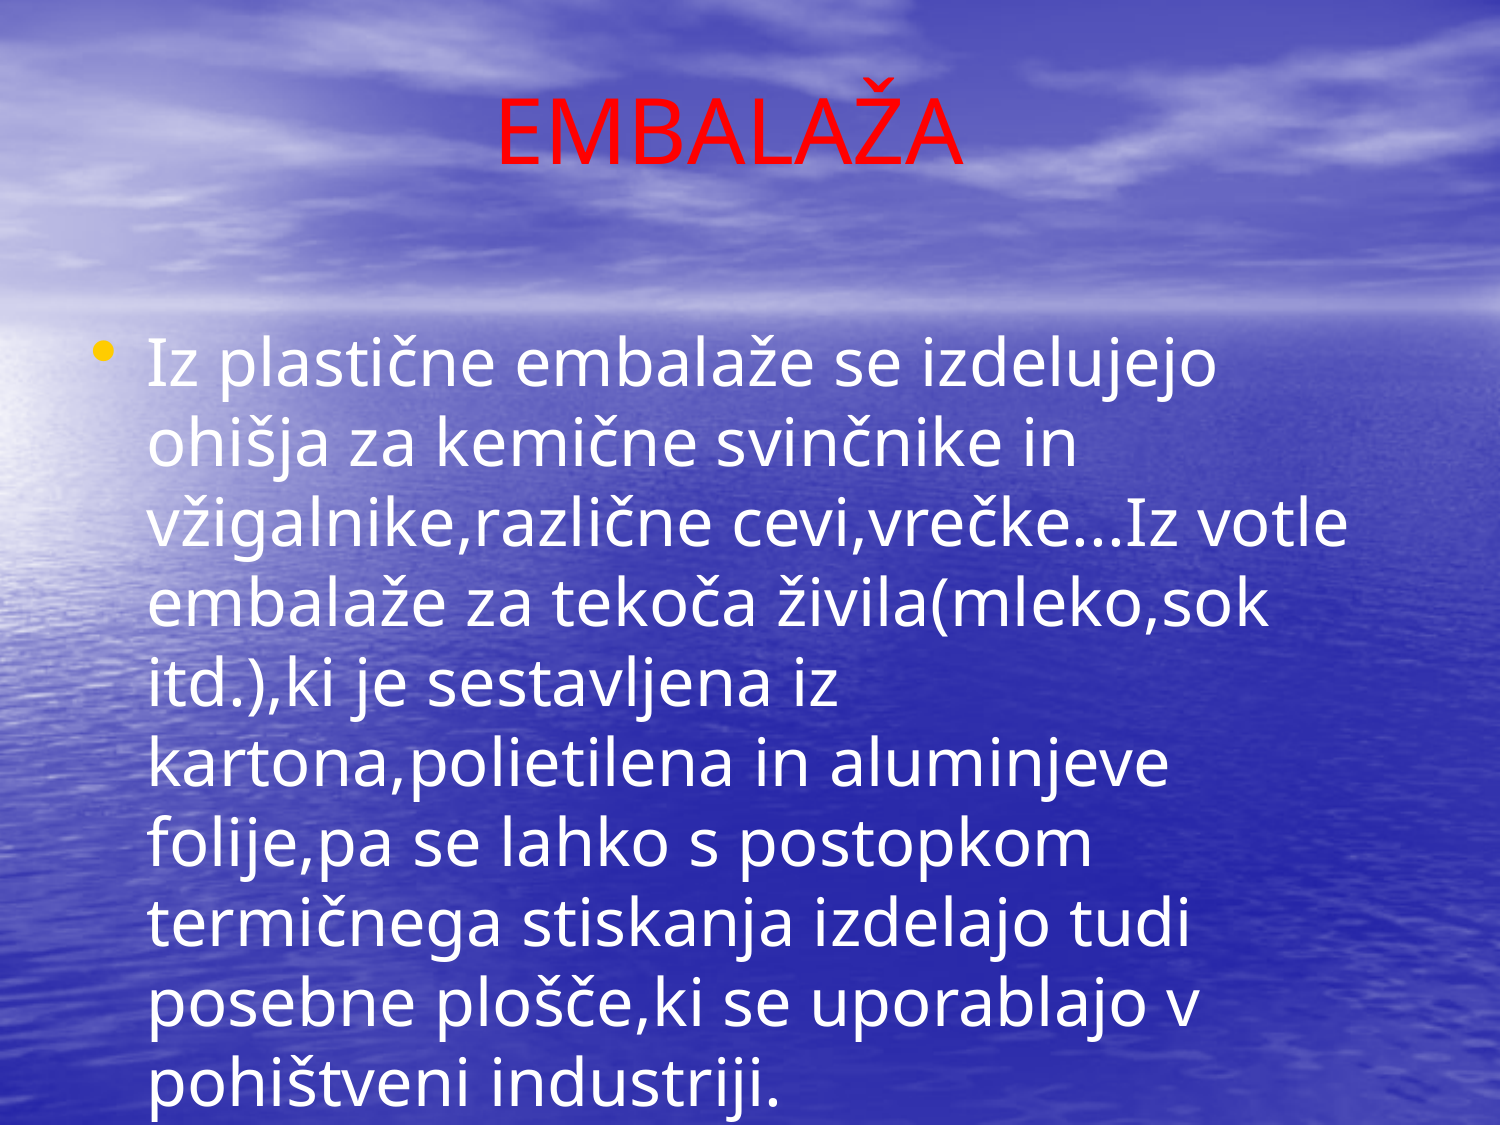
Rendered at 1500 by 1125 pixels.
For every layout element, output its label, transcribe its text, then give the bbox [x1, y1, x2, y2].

picture [0, 0, 1500, 1125]
title EMBALAŽA [75, 47, 1258, 208]
list Iz plastične embalaže se izdelujejo ohišja za kemične svinčnike in vžigalnike,različne cevi,vrečke...Iz votle embalaže za tekoča živila(mleko,sok itd.),ki je sestavljena iz kartona,polietilena in aluminjeve folije,pa se lahko s postopkom termičnega stiskanja izdelajo tudi posebne plošče,ki se uporablajo v pohištveni industriji. [75, 312, 1425, 988]
